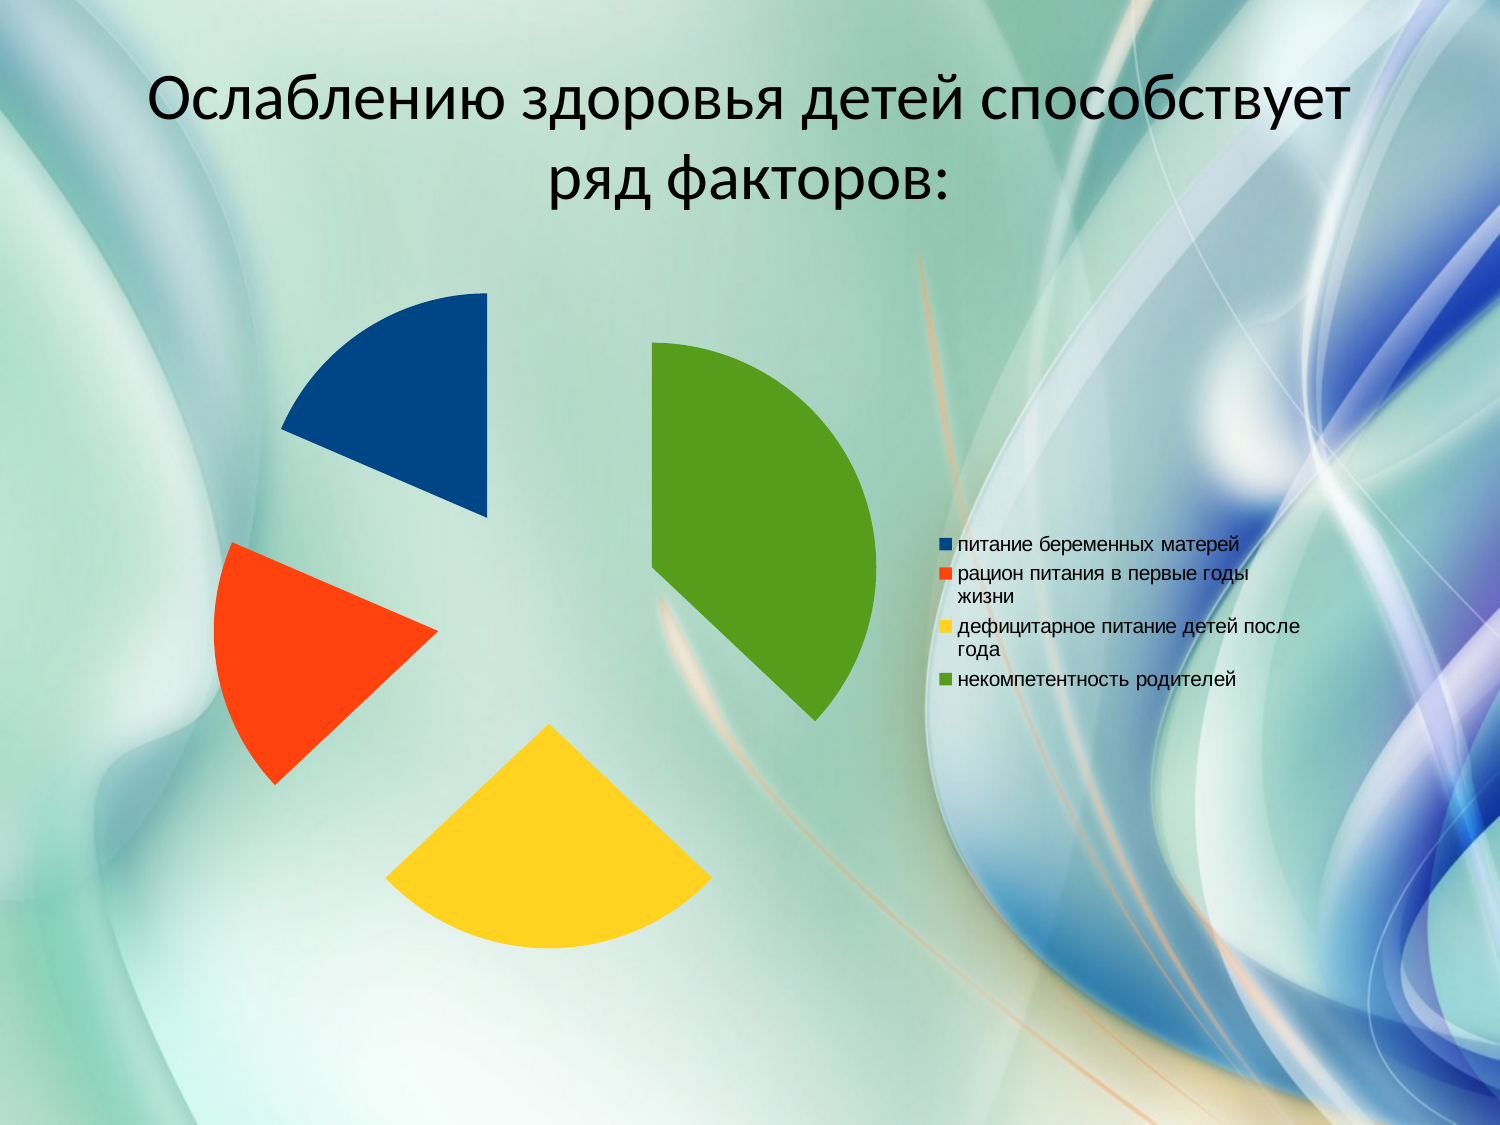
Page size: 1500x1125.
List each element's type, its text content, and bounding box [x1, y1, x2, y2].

title Ослаблению здоровья детей способствует ряд факторов: [75, 45, 1425, 233]
picture [0, 0, 1500, 1125]
chart [165, 261, 1320, 963]
